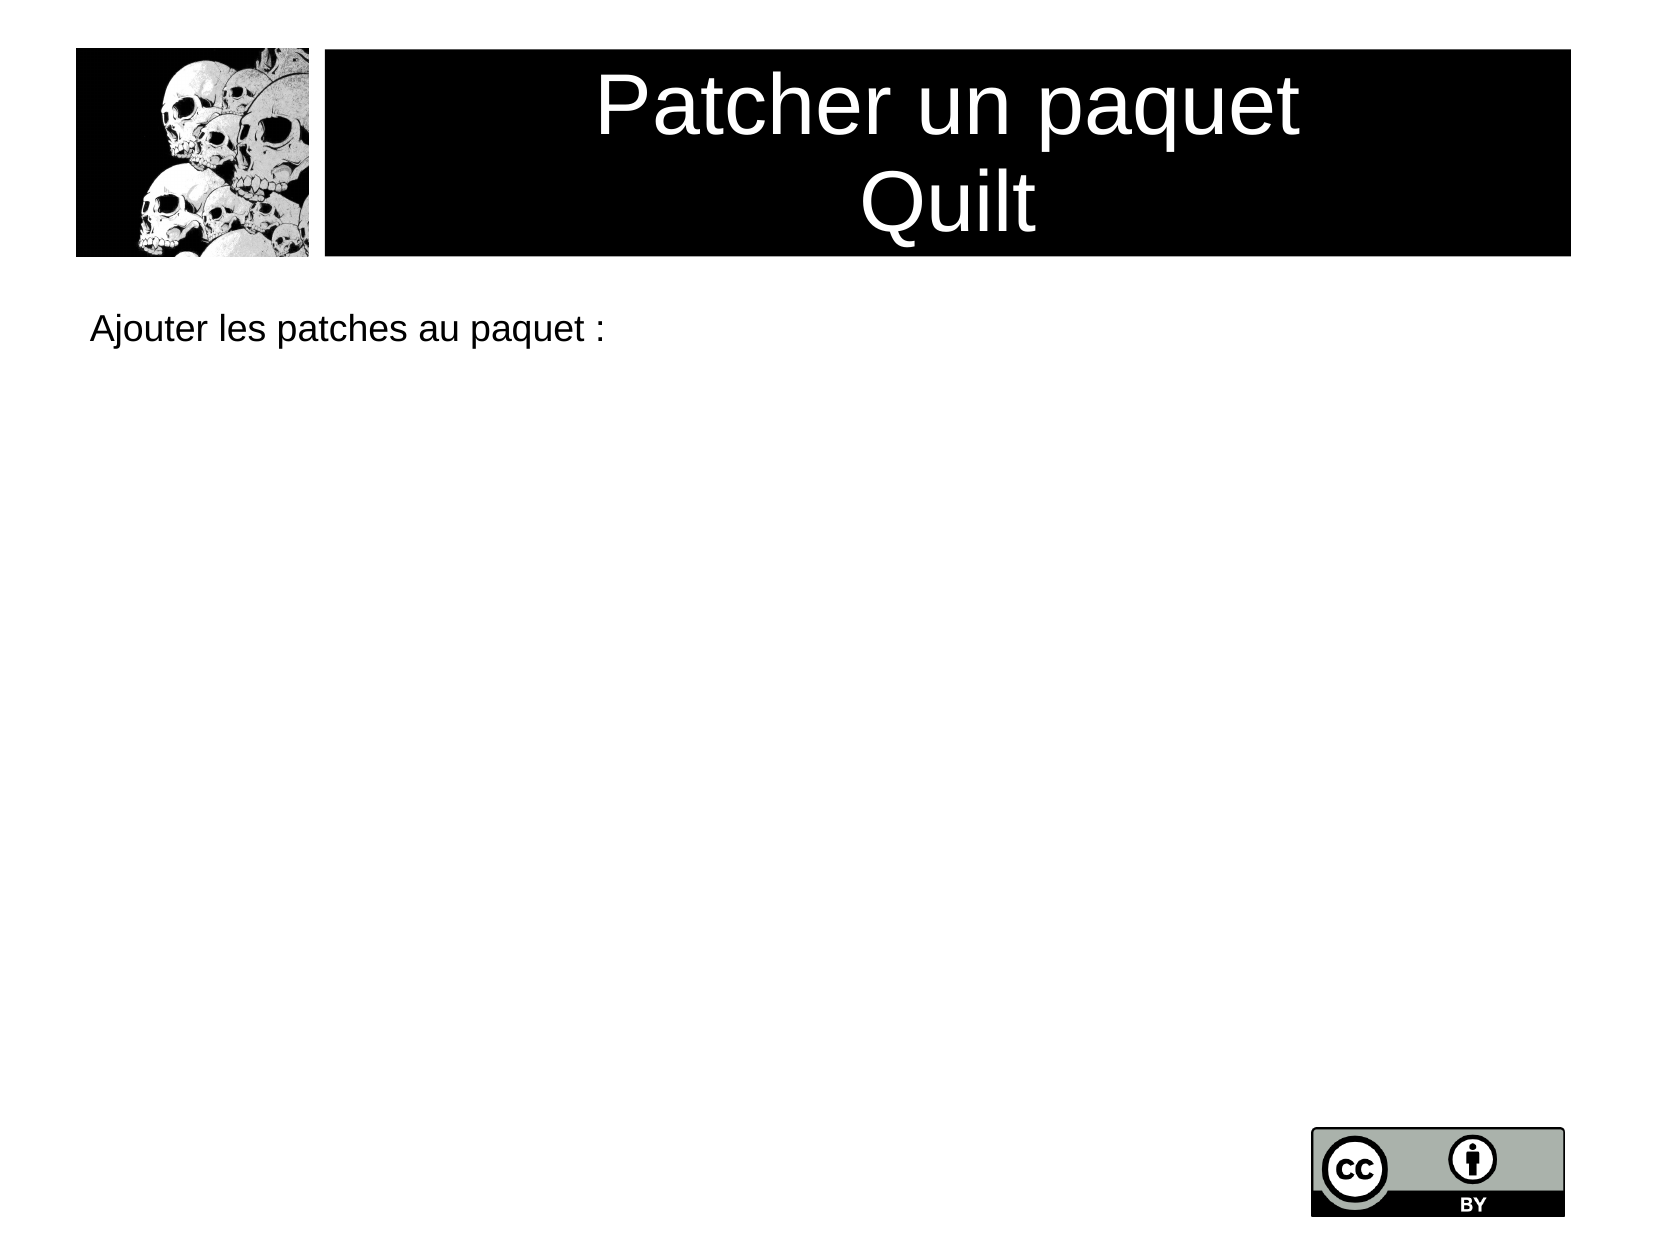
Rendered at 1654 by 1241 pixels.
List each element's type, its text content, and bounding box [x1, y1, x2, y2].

text_box Ajouter les patches au paquet : [75, 300, 1576, 994]
picture [1311, 1127, 1565, 1217]
title Patcher un paquet Quilt [324, 49, 1571, 257]
picture [76, 48, 309, 257]
